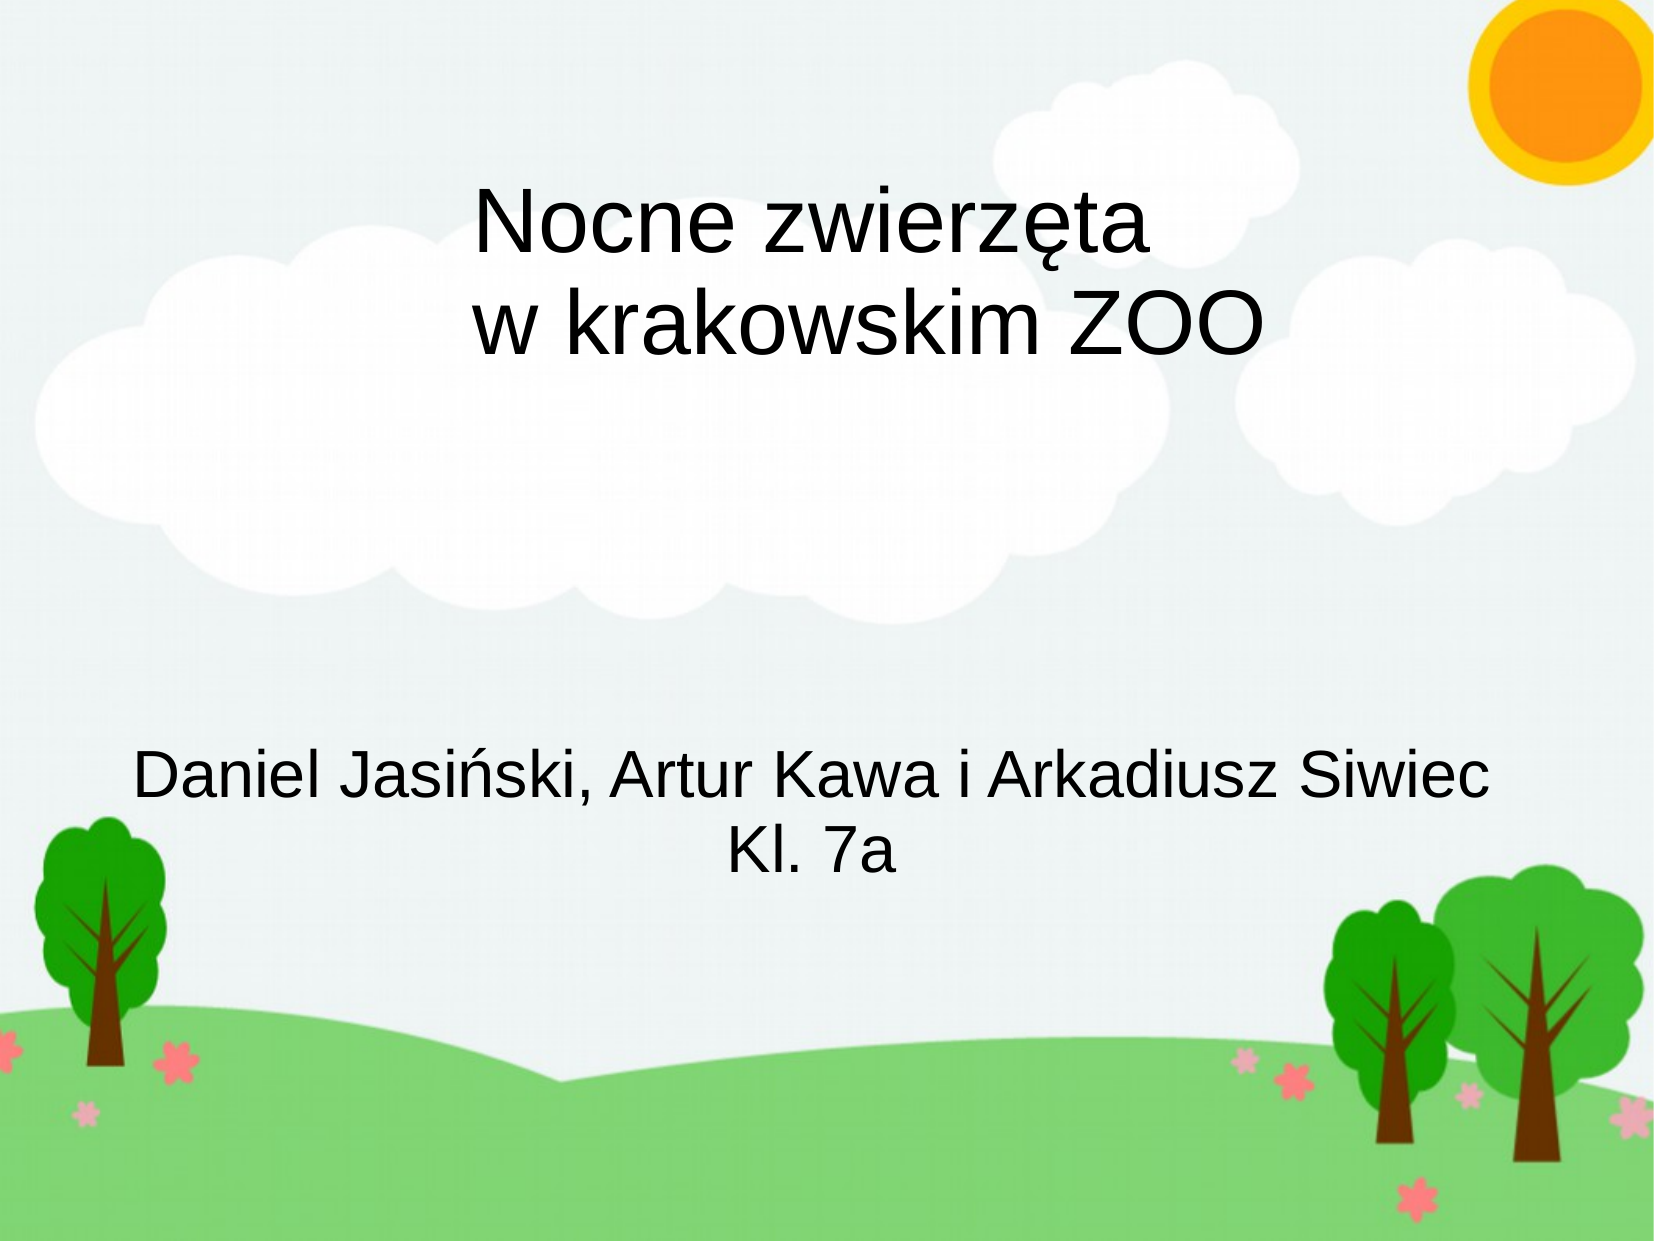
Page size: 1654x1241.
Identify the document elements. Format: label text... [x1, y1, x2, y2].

title Nocne zwierzęta w krakowskim ZOO [472, 118, 1300, 426]
subtitle Daniel Jasiński, Artur Kawa i Arkadiusz Siwiec Kl. 7a [118, 662, 1506, 962]
picture [0, 0, 1654, 1241]
